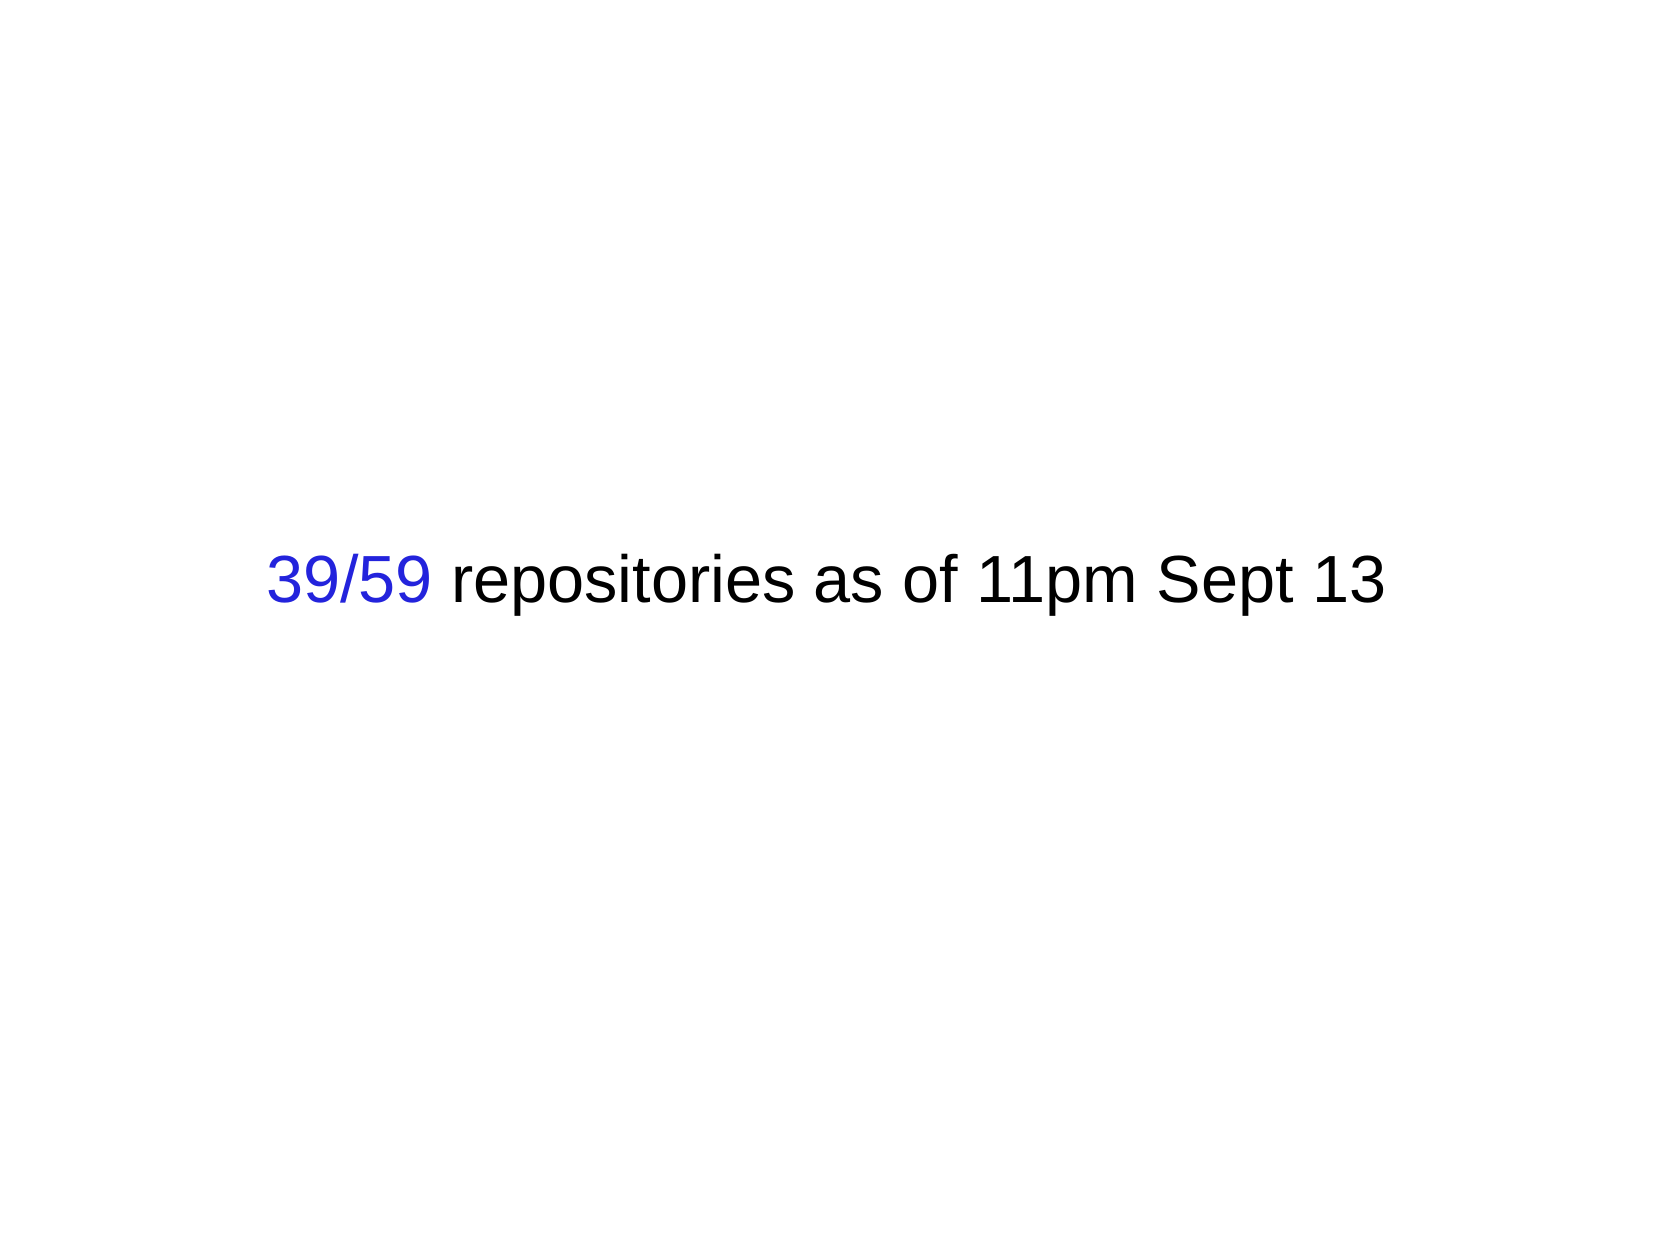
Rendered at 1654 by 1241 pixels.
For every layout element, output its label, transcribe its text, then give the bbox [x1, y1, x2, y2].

subtitle 39/59 repositories as of 11pm Sept 13 [82, 56, 1571, 1102]
